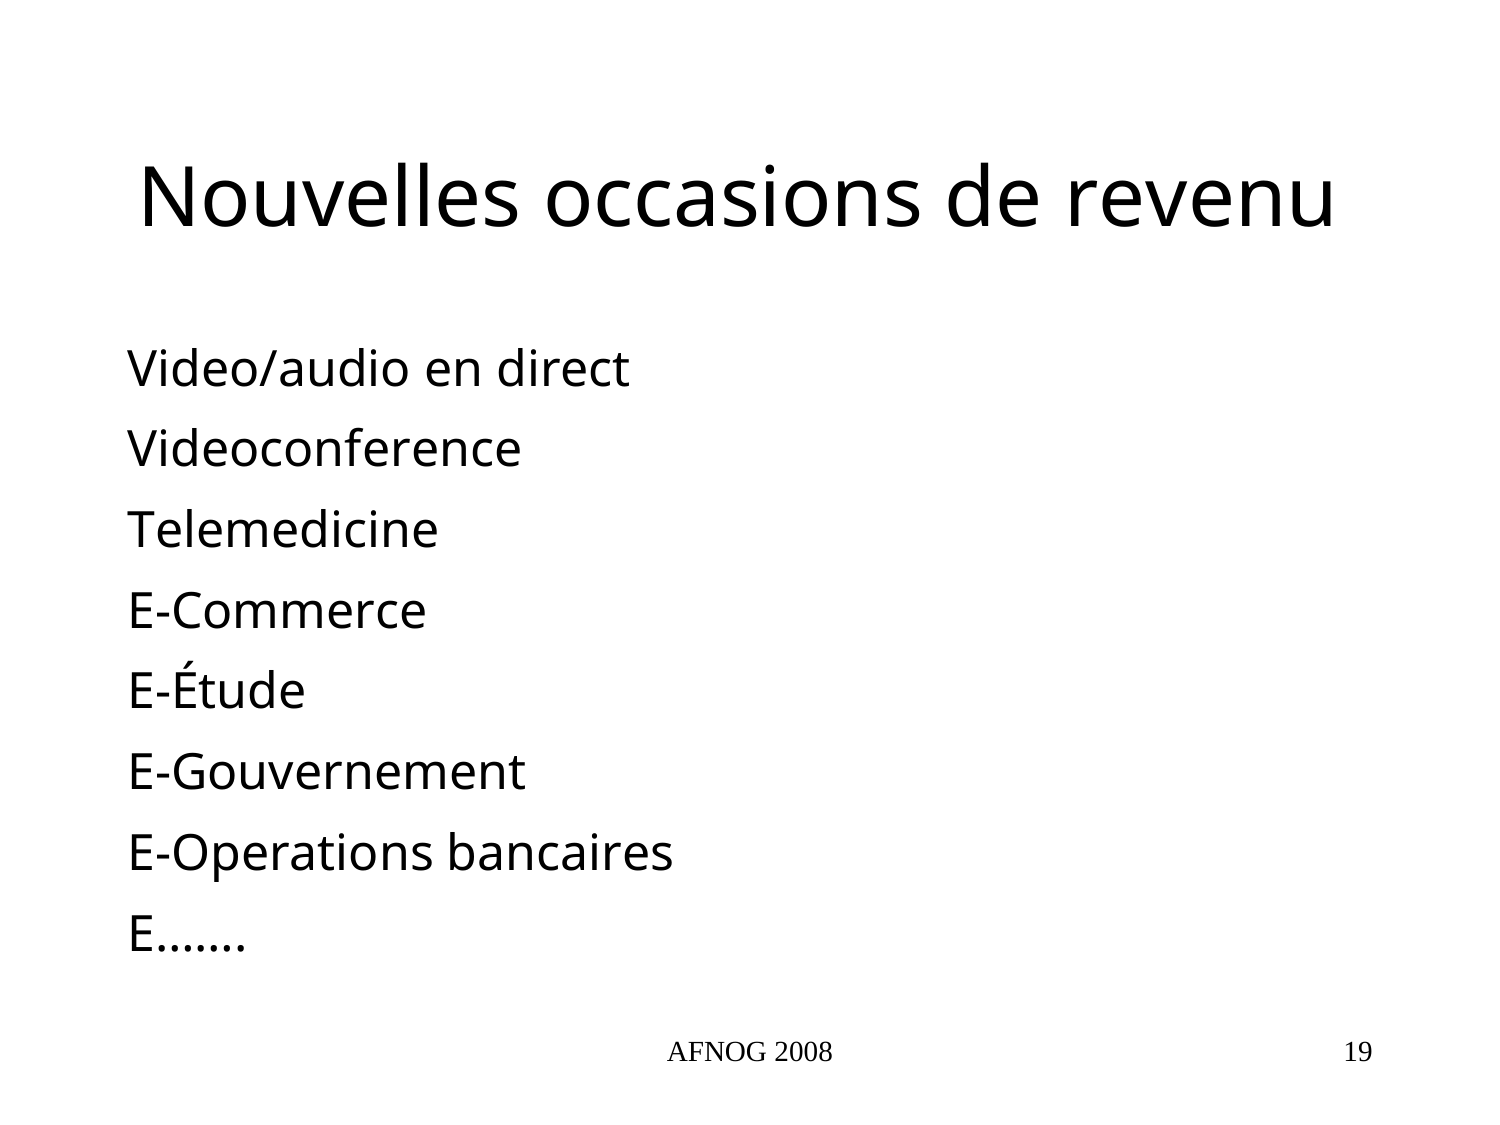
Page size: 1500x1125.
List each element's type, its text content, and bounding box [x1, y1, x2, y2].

text_box <number> [1074, 1025, 1388, 1101]
title Nouvelles occasions de revenu [112, 99, 1388, 288]
list Video/audio en direct Videoconference Telemedicine E-Commerce E-Étude E-Gouvernement E-Operations bancaires E……. [112, 324, 1388, 1001]
text_box AFNOG 2008 [512, 1025, 988, 1101]
